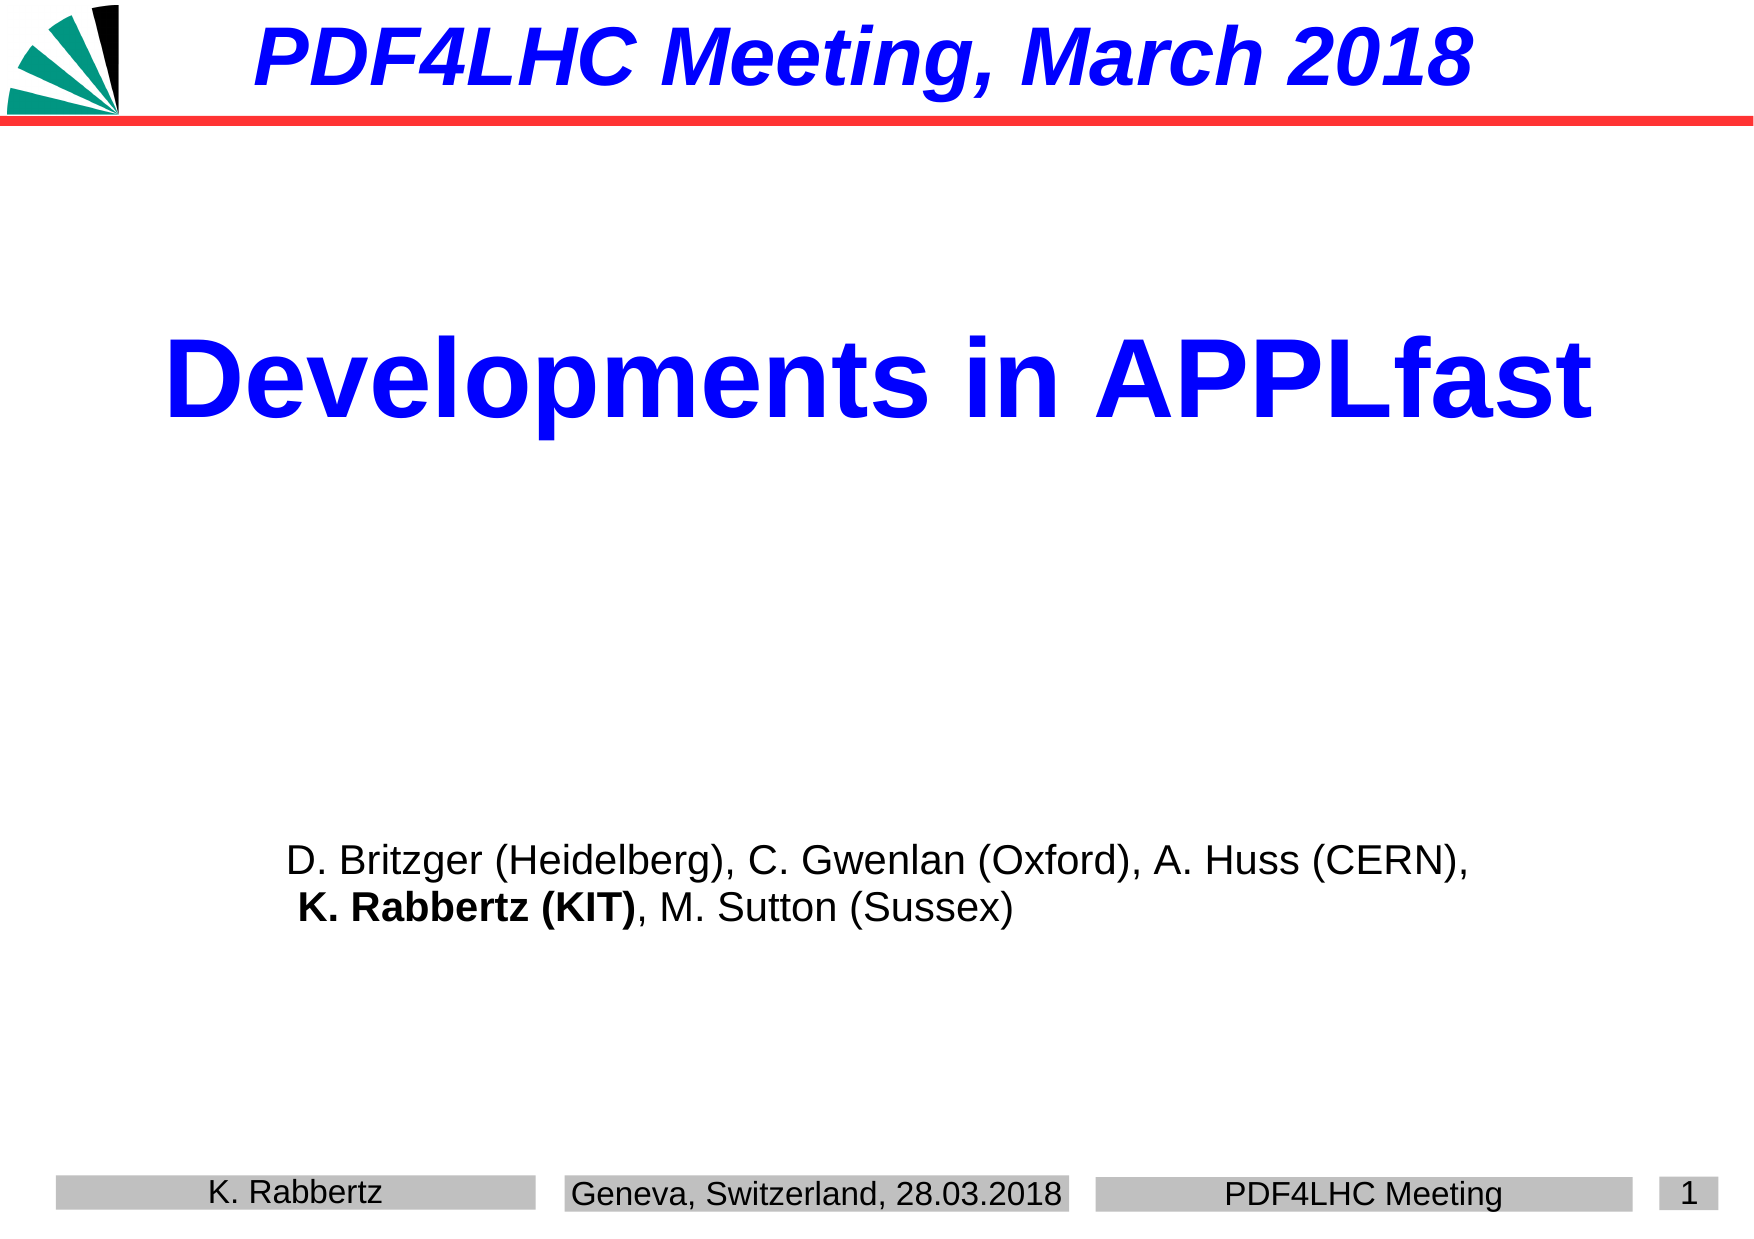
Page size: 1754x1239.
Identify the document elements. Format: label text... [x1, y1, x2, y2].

text_box Developments in APPLfast [151, 310, 1603, 448]
title PDF4LHC Meeting, March 2018 [123, 0, 1606, 114]
picture [7, 5, 119, 116]
text_box D. Britzger (Heidelberg), C. Gwenlan (Oxford), A. Huss (CERN), K. Rabbertz (KIT), M. Sutton (Sussex) [274, 830, 1480, 937]
